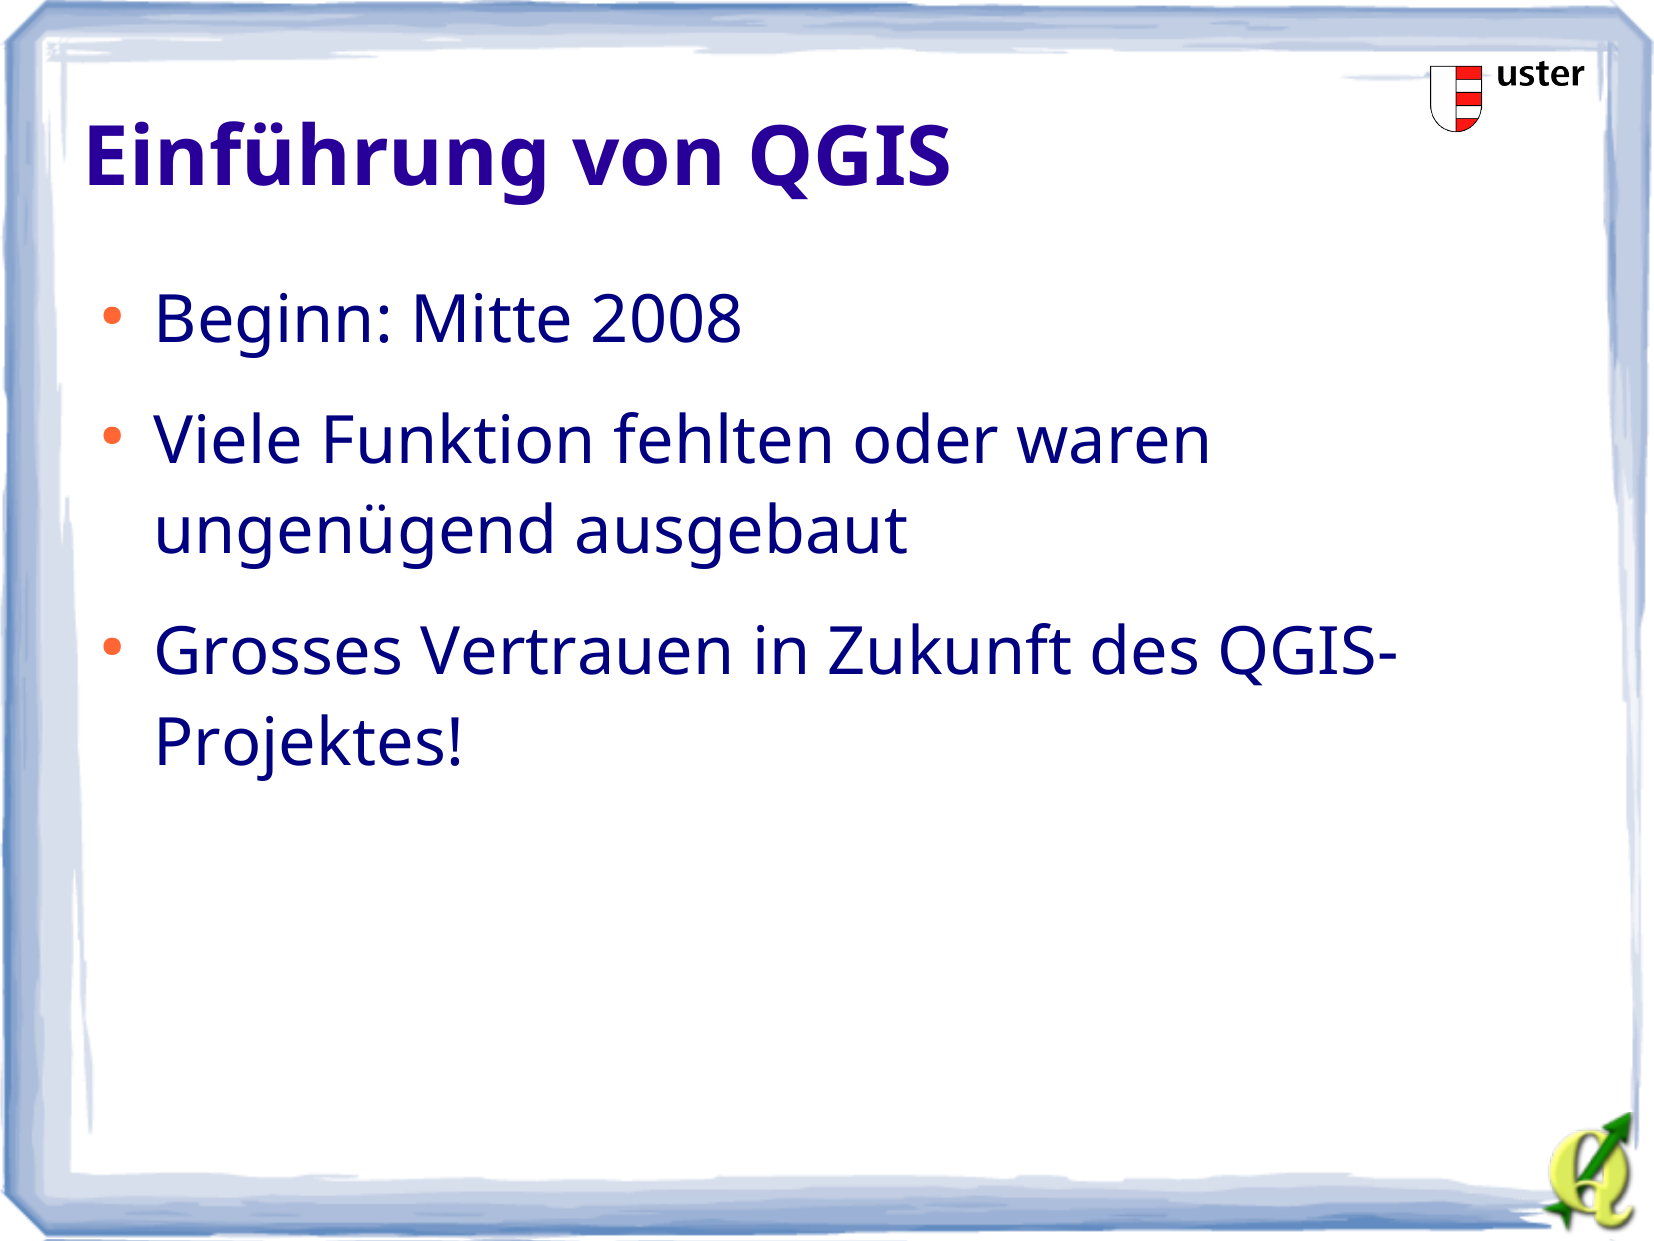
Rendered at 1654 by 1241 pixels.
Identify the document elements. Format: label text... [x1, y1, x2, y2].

list Beginn: Mitte 2008 Viele Funktion fehlten oder waren ungenügend ausgebaut Grosses Vertrauen in Zukunft des QGIS-Projektes! [82, 271, 1536, 1076]
title Einführung von QGIS [82, 56, 1571, 250]
picture [0, 0, 1654, 1241]
